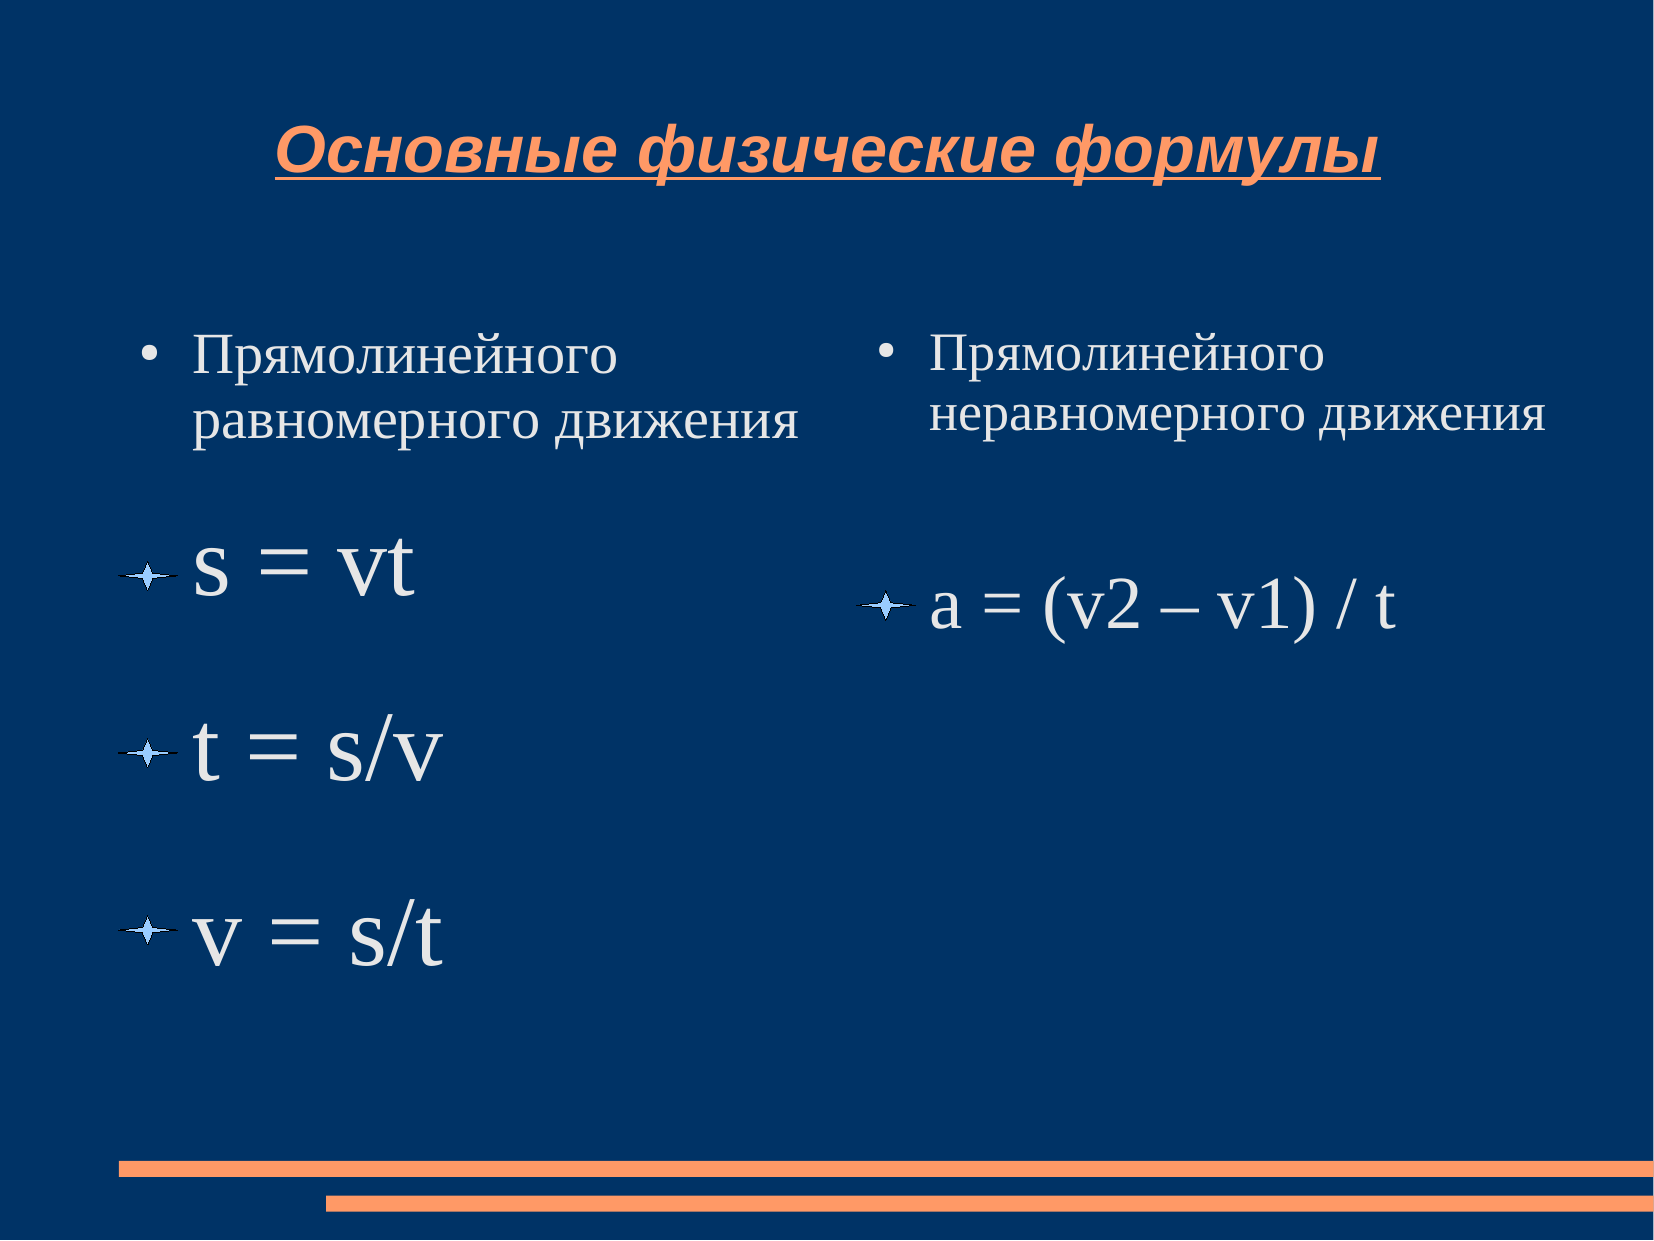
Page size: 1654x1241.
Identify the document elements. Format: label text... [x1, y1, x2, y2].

list Прямолинейного равномерного движения s = vt t = s/v v = s/t [121, 322, 824, 1132]
text_box [856, 590, 916, 621]
text_box [118, 915, 178, 945]
text_box [118, 561, 178, 591]
text_box [118, 738, 178, 768]
list Прямолинейного неравномерного движения a = (v2 – v1) / t [858, 322, 1562, 1132]
title Основные физические формулы [121, 46, 1534, 254]
